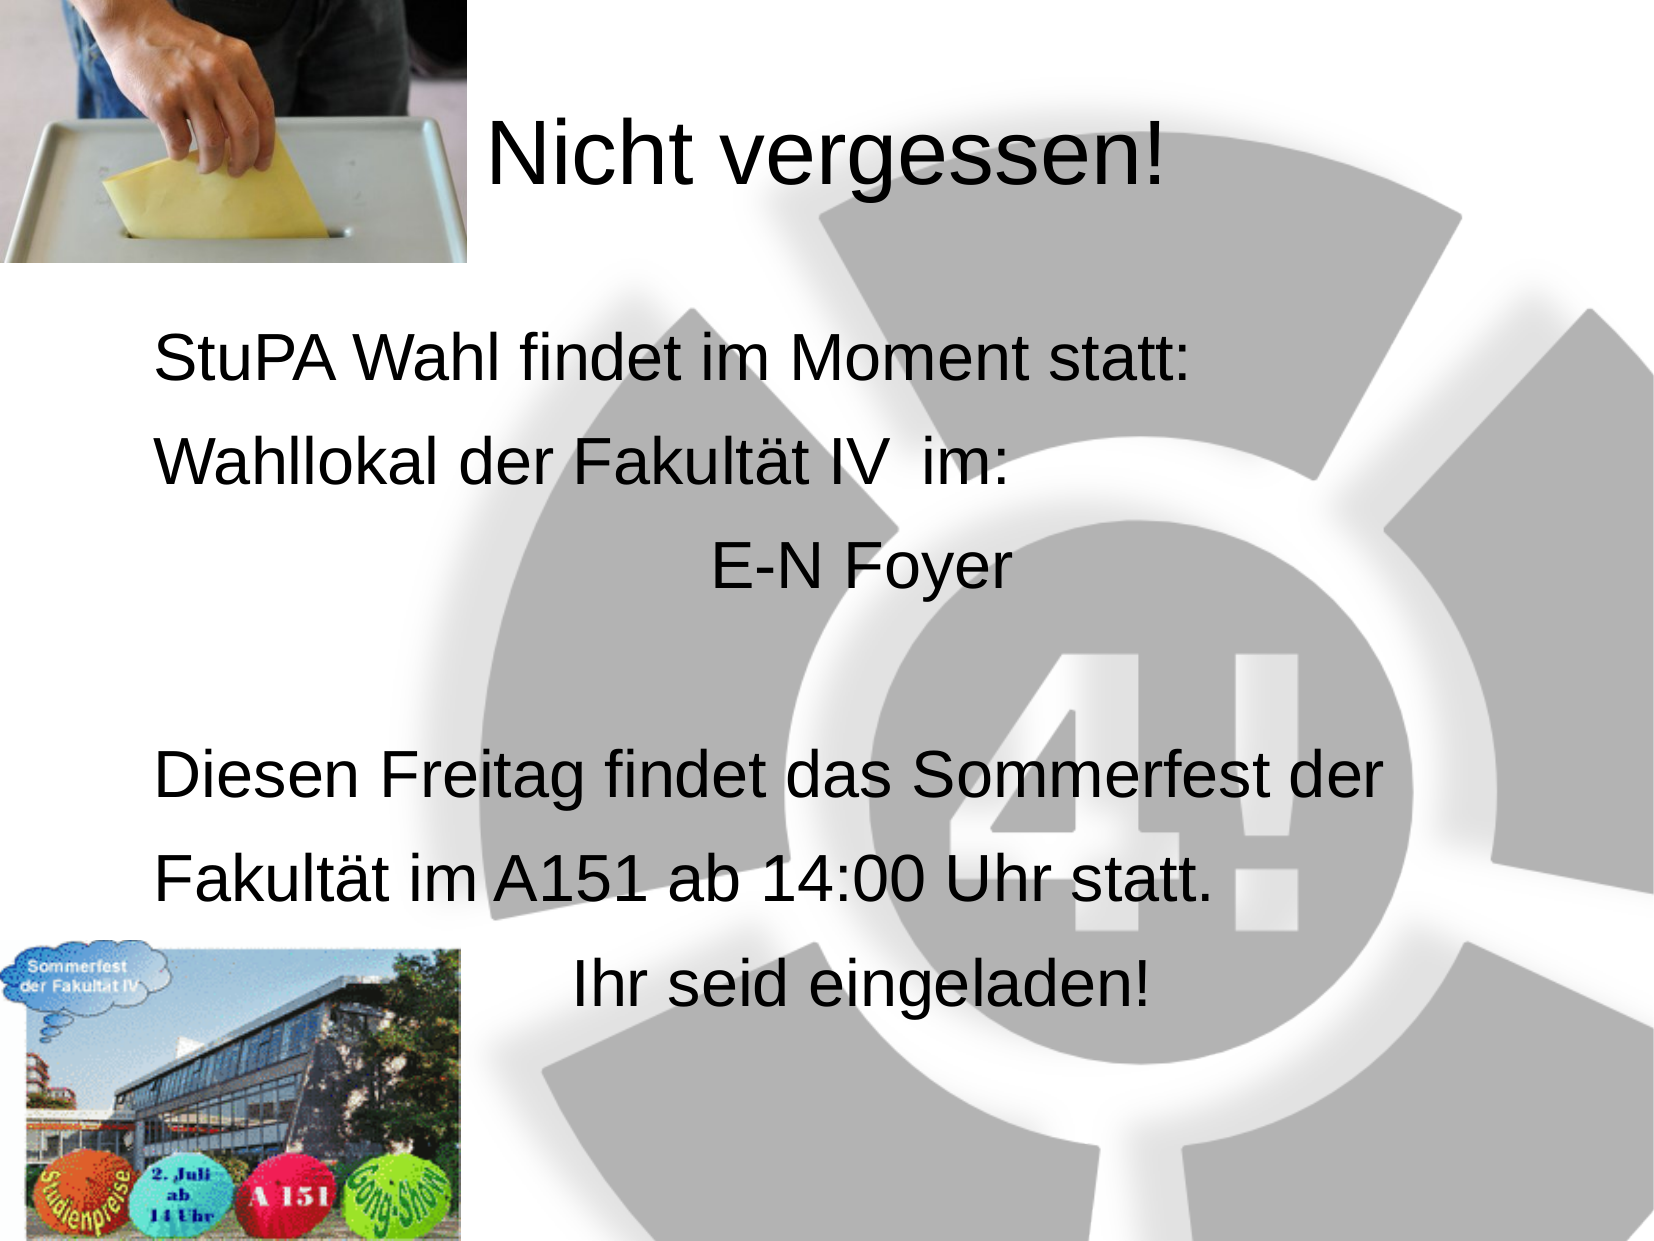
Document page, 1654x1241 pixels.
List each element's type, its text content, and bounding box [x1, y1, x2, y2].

picture [0, 940, 461, 1241]
list StuPA Wahl findet im Moment statt: Wahllokal der Fakultät IV im: E-N Foyer Diesen Freitag findet das Sommerfest der Fakultät im A151 ab 14:00 Uhr statt. Ihr seid eingeladen! [82, 319, 1571, 1021]
title Nicht vergessen! [82, 49, 1571, 257]
picture [0, 0, 467, 263]
